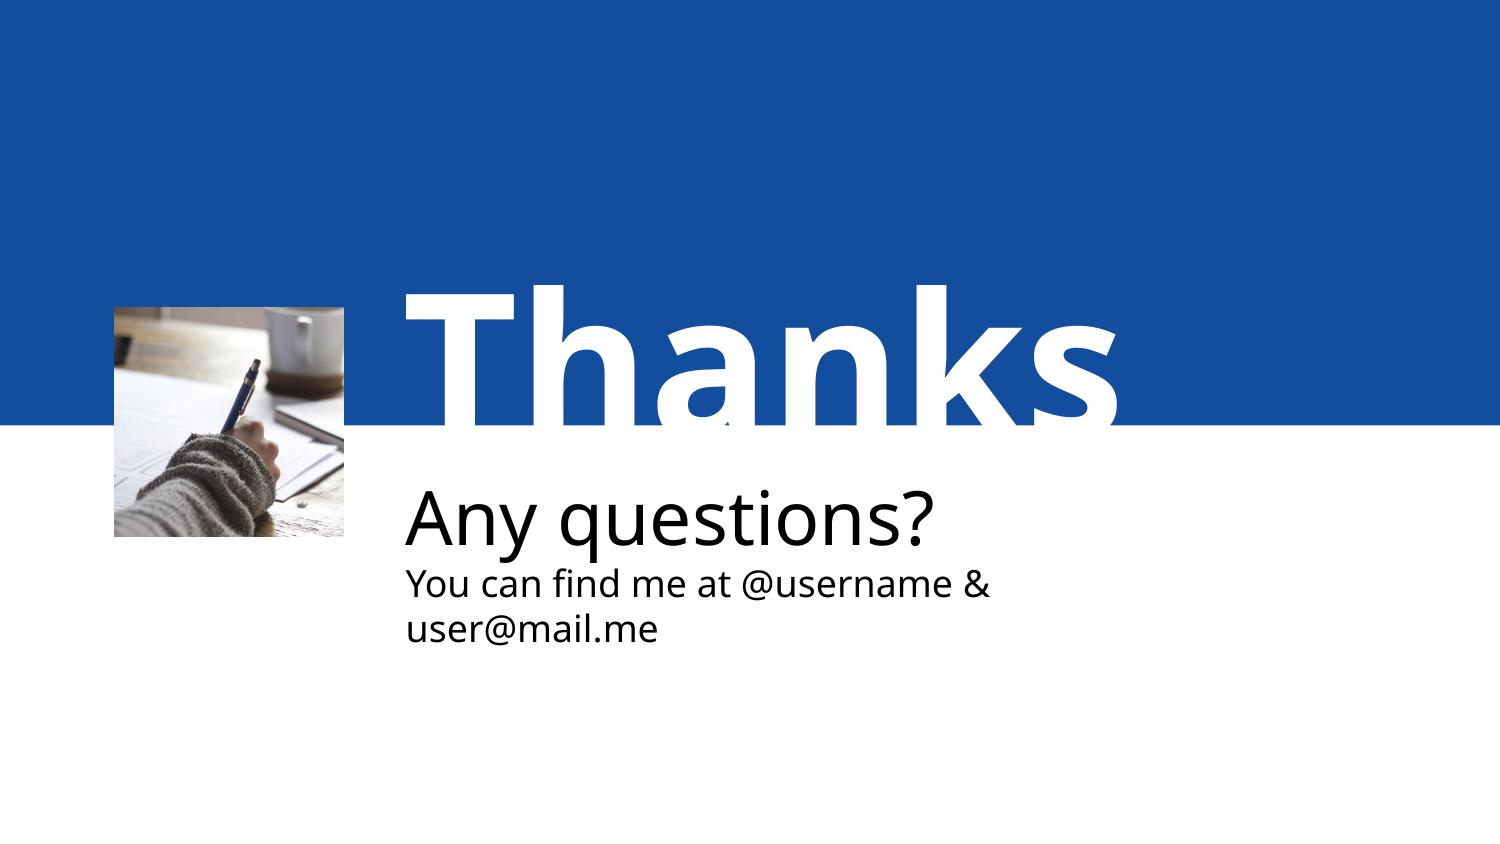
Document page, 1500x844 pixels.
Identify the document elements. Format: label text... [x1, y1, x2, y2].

picture [114, 307, 344, 537]
subtitle Any questions? You can find me at @username & user@mail.me [390, 455, 1151, 824]
title Thanks! [387, 222, 1155, 413]
